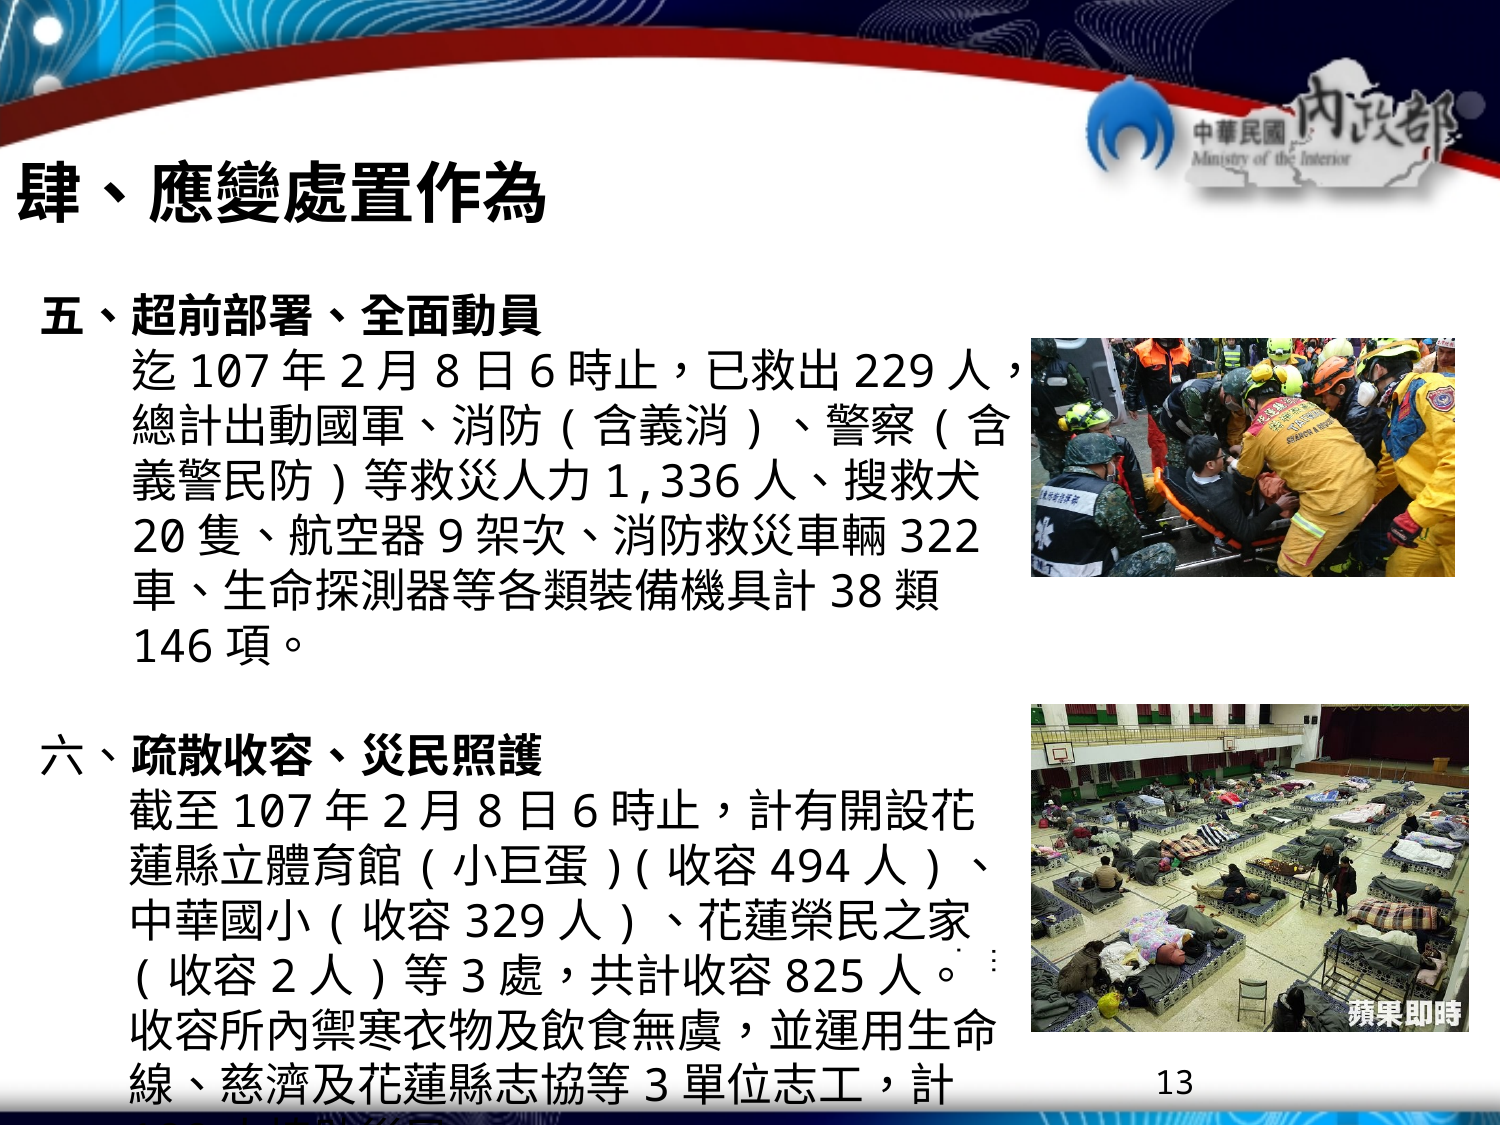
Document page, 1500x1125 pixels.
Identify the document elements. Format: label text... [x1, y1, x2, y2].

picture [1031, 338, 1455, 577]
title 肆、應變處置作為 [0, 142, 1152, 268]
picture [1031, 704, 1469, 1032]
text_box 13 [1139, 1053, 1490, 1114]
text_box 五、超前部署、全面動員 迄107年2月8日6時止，已救出229人，總計出動國軍、消防(含義消)、警察(含義警民防)等救災人力1,336人、搜救犬20隻、航空器9架次、消防救災車輛322車、生命探測器等各類裝備機具計38類146項。 六、疏散收容、災民照護 截至107年2月8日6時止，計有開設花蓮縣立體育館(小巨蛋)(收容494人)、中華國小(收容329人)、花蓮榮民之家(收容2人)等3處，共計收容825人。收容所內禦寒衣物及飲食無虞，並運用生命線、慈濟及花蓮縣志協等3單位志工，計100人協助災民。 [25, 279, 1029, 1125]
